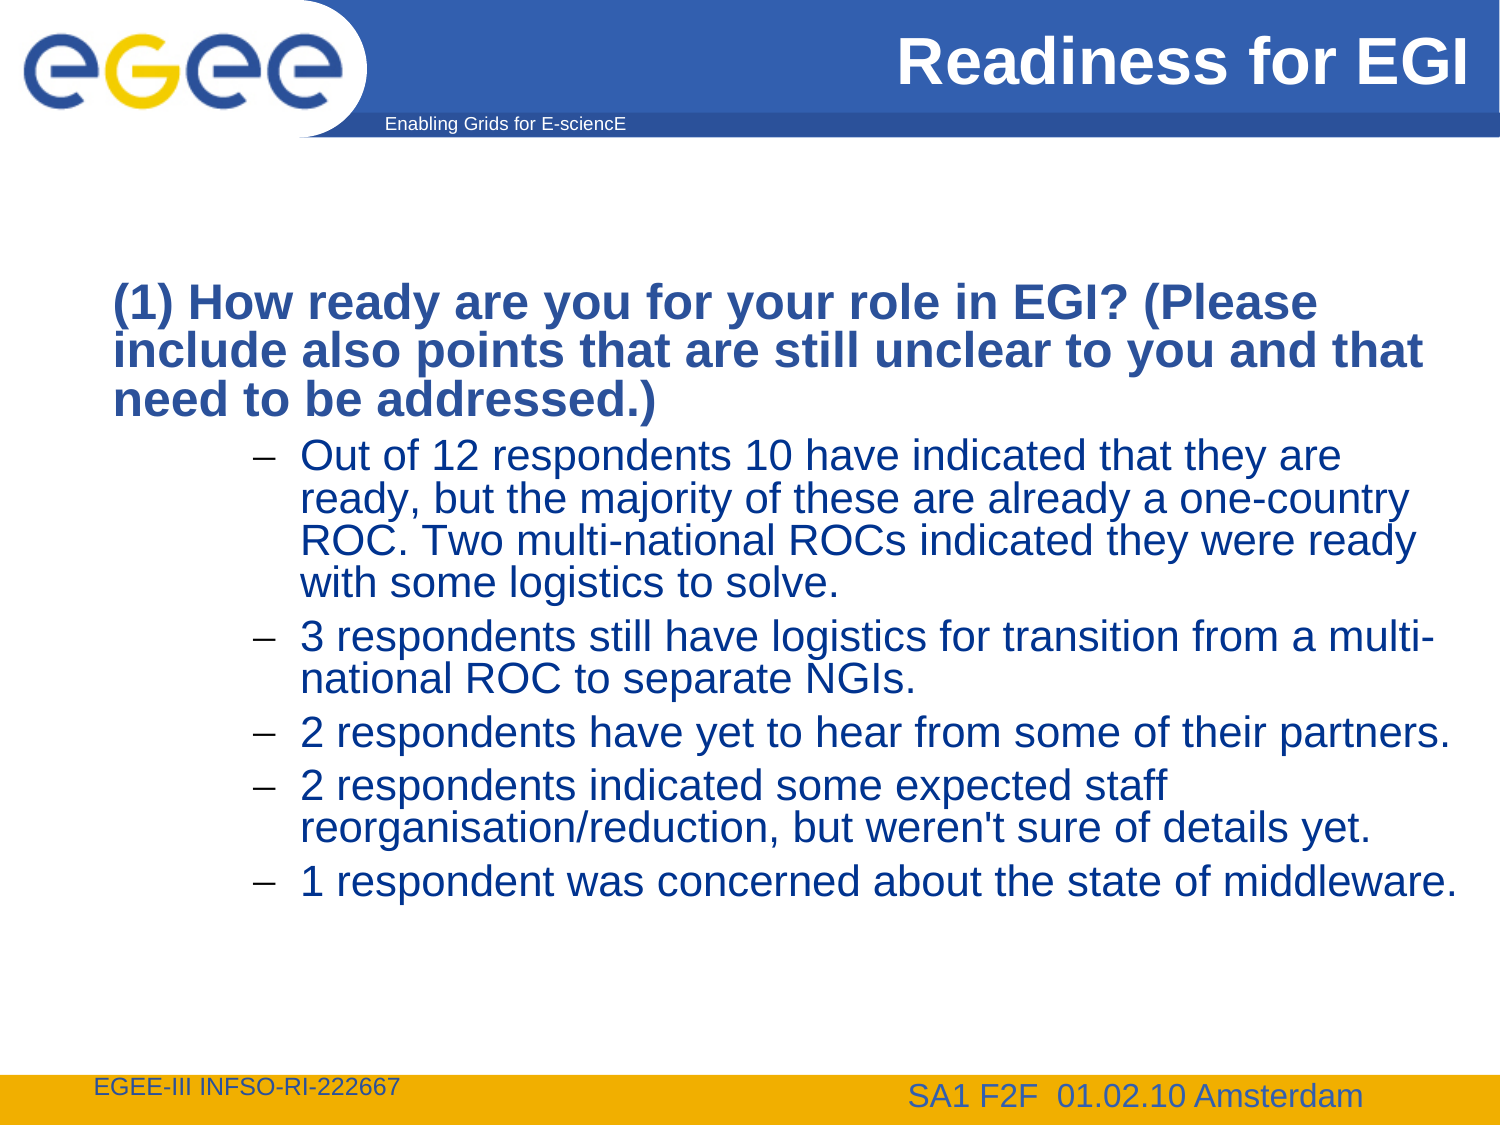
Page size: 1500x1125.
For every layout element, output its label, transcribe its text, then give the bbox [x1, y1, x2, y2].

list (1) How ready are you for your role in EGI? (Please include also points that are still unclear to you and that need to be addressed.) Out of 12 respondents 10 have indicated that they are ready, but the majority of these are already a one-country ROC. Two multi-national ROCs indicated they were ready with some logistics to solve. 3 respondents still have logistics for transition from a multi-national ROC to separate NGIs. 2 respondents have yet to hear from some of their partners. 2 respondents indicated some expected staff reorganisation/reduction, but weren't sure of details yet. 1 respondent was concerned about the state of middleware. [56, 280, 1463, 1033]
title Readiness for EGI [369, 0, 1472, 147]
picture [18, 30, 349, 112]
